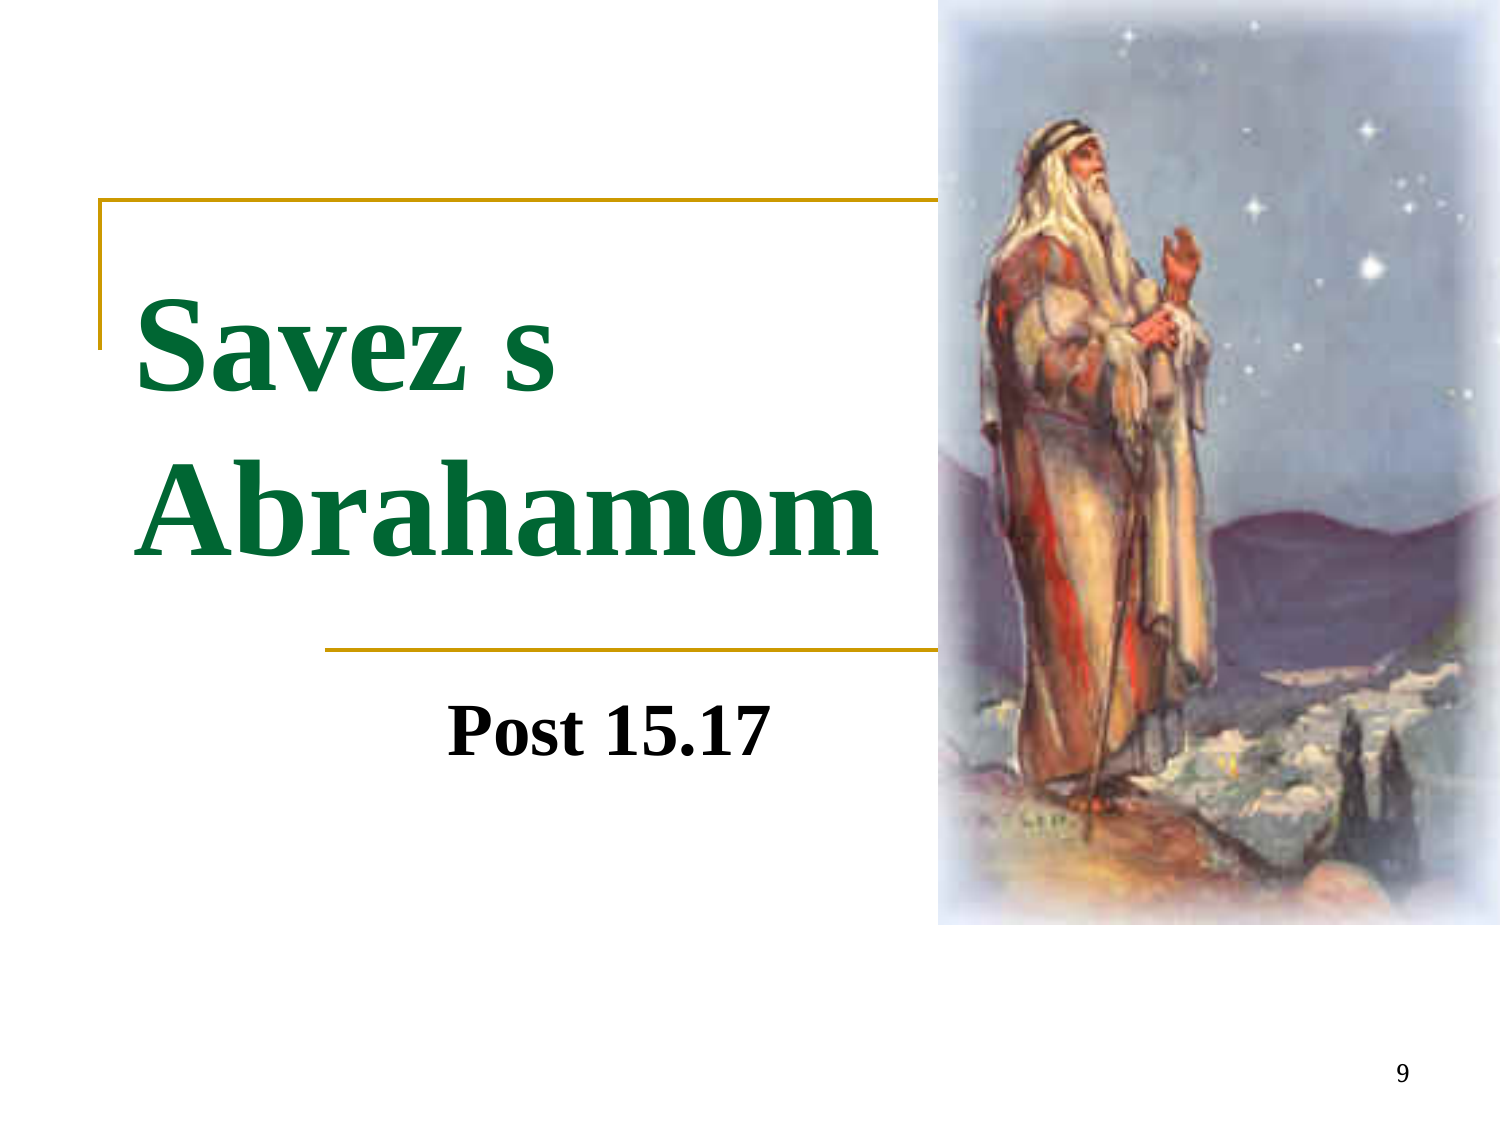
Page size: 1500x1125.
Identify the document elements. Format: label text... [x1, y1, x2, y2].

text_box <number> [1074, 1024, 1426, 1100]
title Savez s Abrahamom [118, 222, 938, 591]
picture [938, 0, 1500, 925]
subtitle Post 15.17 [432, 673, 938, 925]
